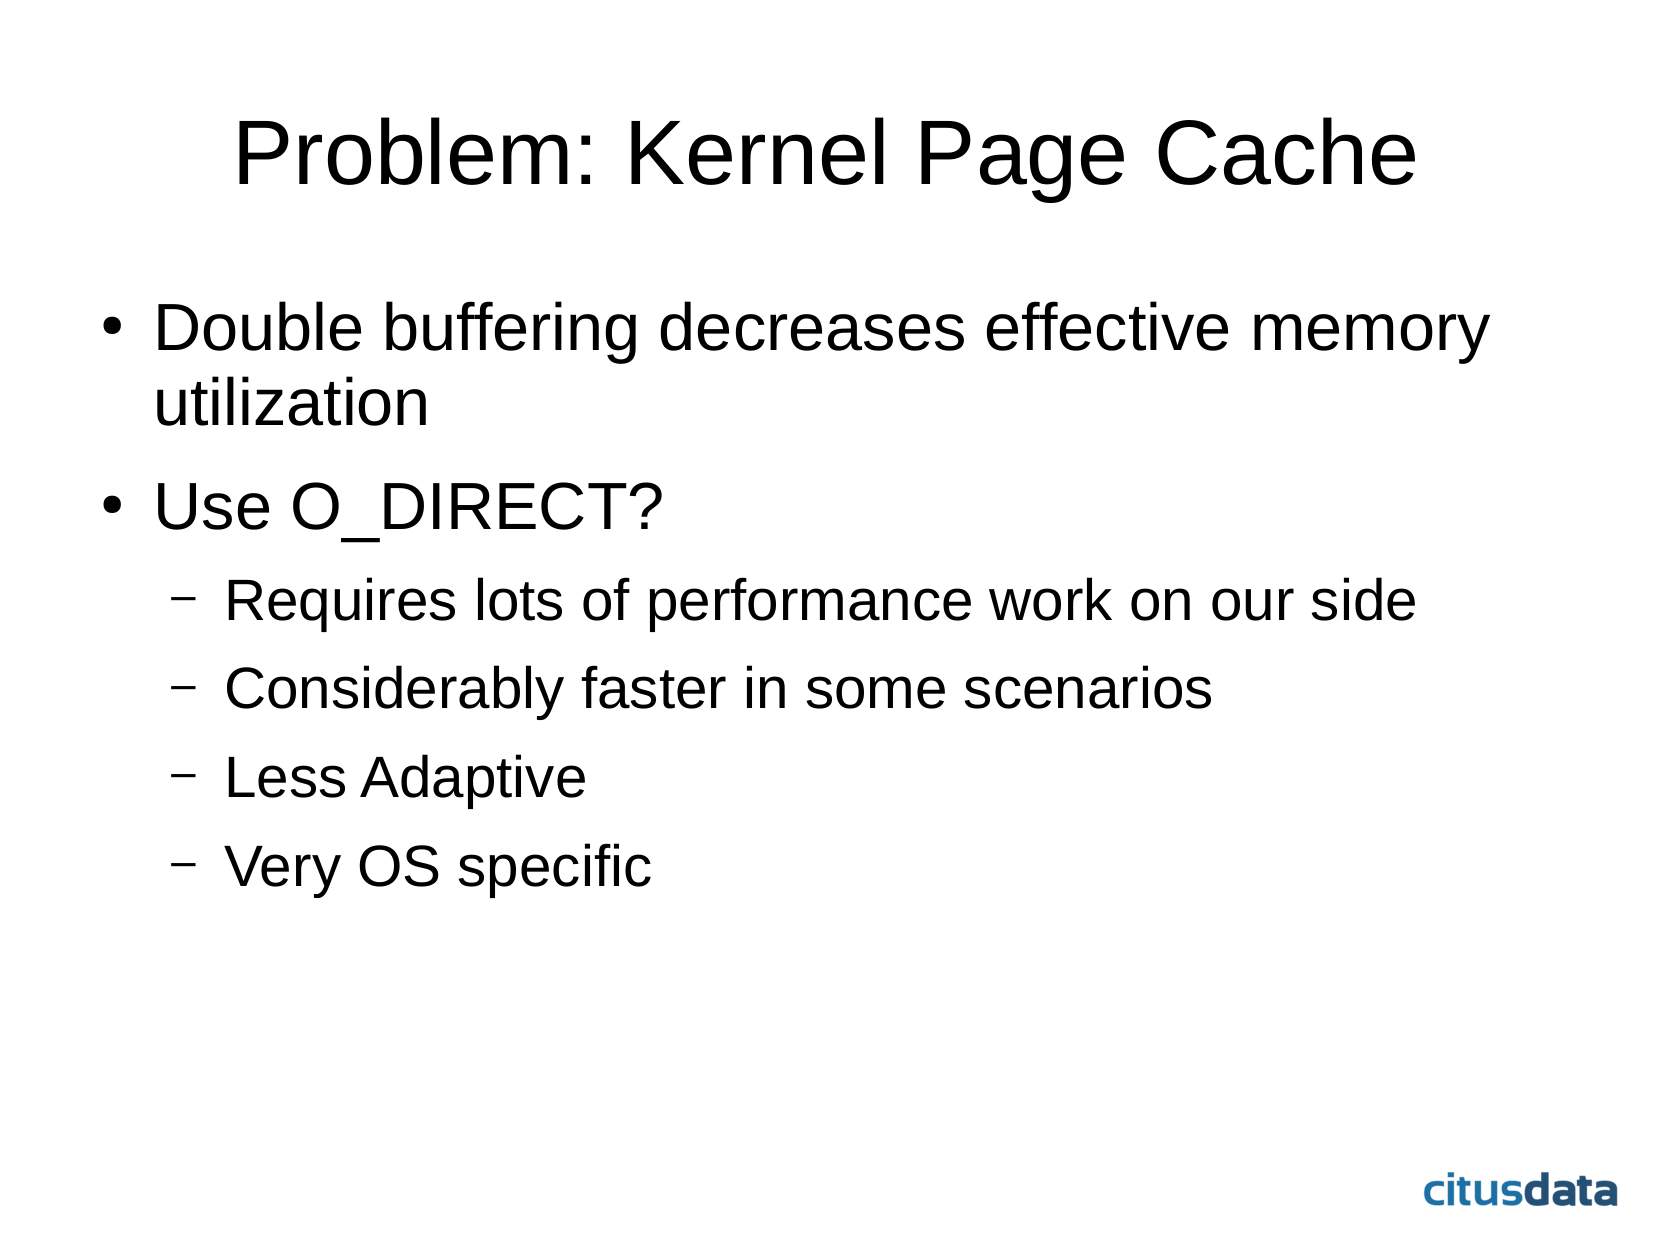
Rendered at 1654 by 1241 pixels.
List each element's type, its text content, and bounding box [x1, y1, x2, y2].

picture [1420, 1167, 1622, 1209]
title Problem: Kernel Page Cache [82, 49, 1571, 257]
list Double buffering decreases effective memory utilization Use O_DIRECT? Requires lots of performance work on our side Considerably faster in some scenarios Less Adaptive Very OS specific [82, 290, 1571, 1096]
